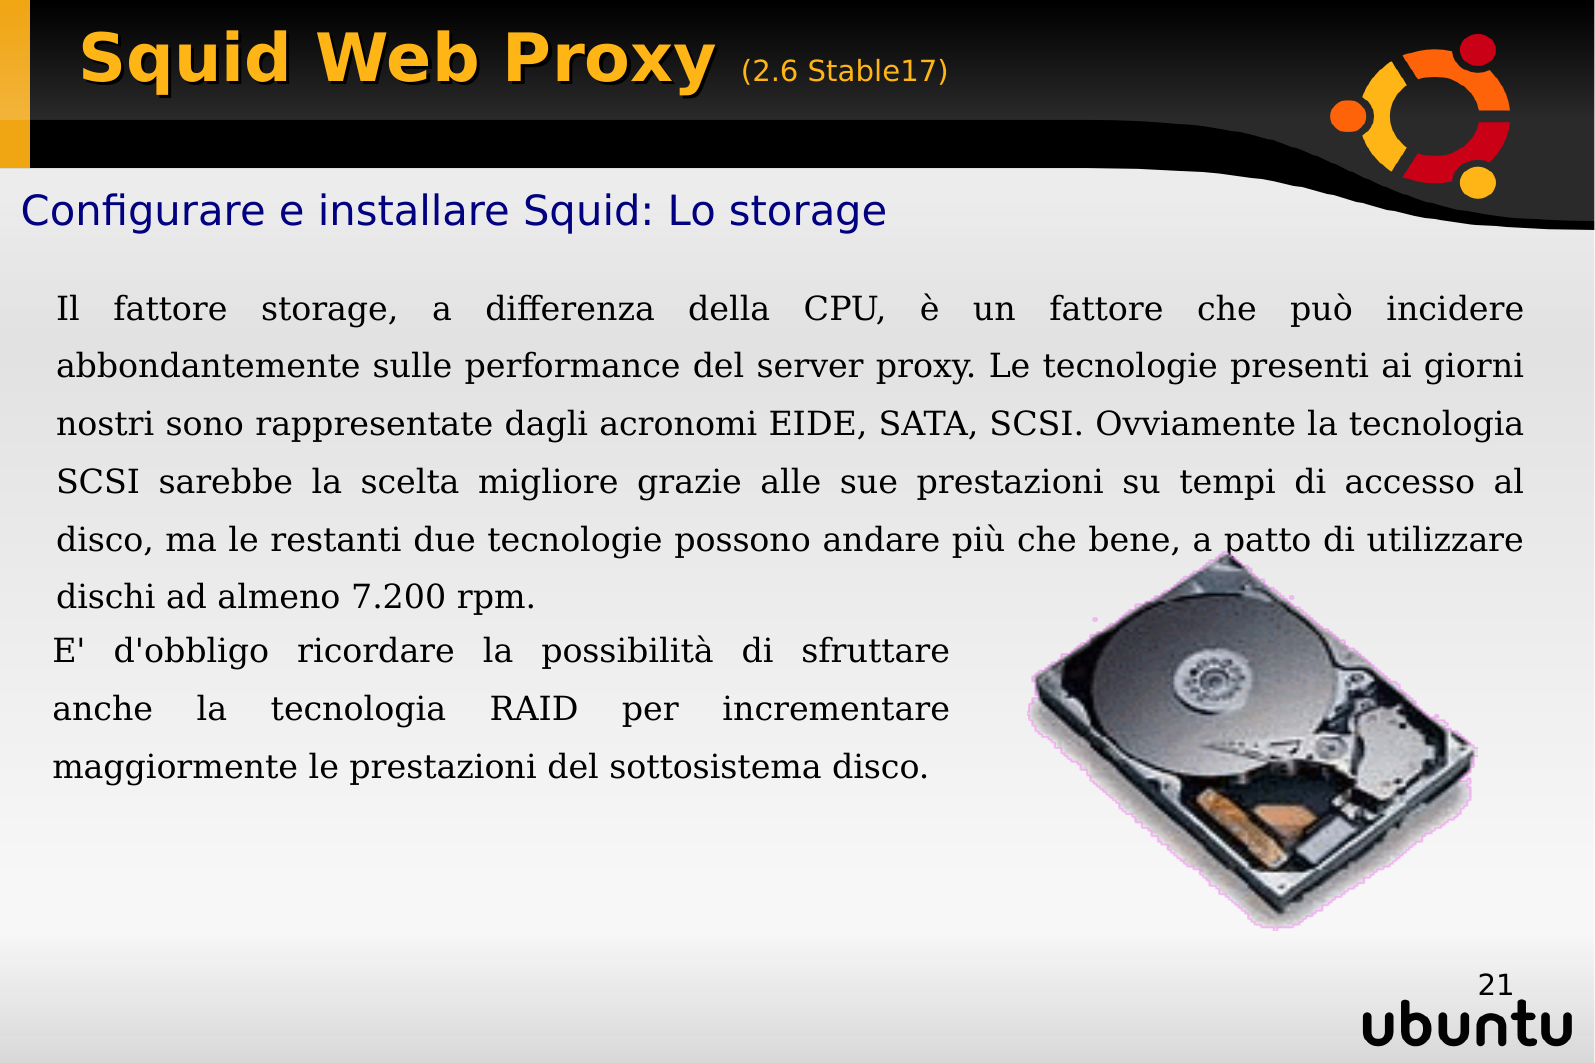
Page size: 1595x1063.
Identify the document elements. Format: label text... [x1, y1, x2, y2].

text_box Configurare e installare Squid: Lo storage [17, 178, 1554, 243]
text_box Il fattore storage, a differenza della CPU, è un fattore che può incidere abbondantemente sulle performance del server proxy. Le tecnologie presenti ai giorni nostri sono rappresentate dagli acronomi EIDE, SATA, SCSI. Ovviamente la tecnologia SCSI sarebbe la scelta migliore grazie alle sue prestazioni su tempi di accesso al disco, ma le restanti due tecnologie possono andare più che bene, a patto di utilizzare dischi ad almeno 7.200 rpm. [53, 262, 1530, 617]
picture [0, 0, 1595, 1063]
text_box E' d'obbligo ricordare la possibilità di sfruttare anche la tecnologia RAID per incrementare maggiormente le prestazioni del sottosistema disco. [49, 605, 955, 775]
text_box Squid Web Proxy (2.6 Stable17) [23, 11, 1004, 105]
